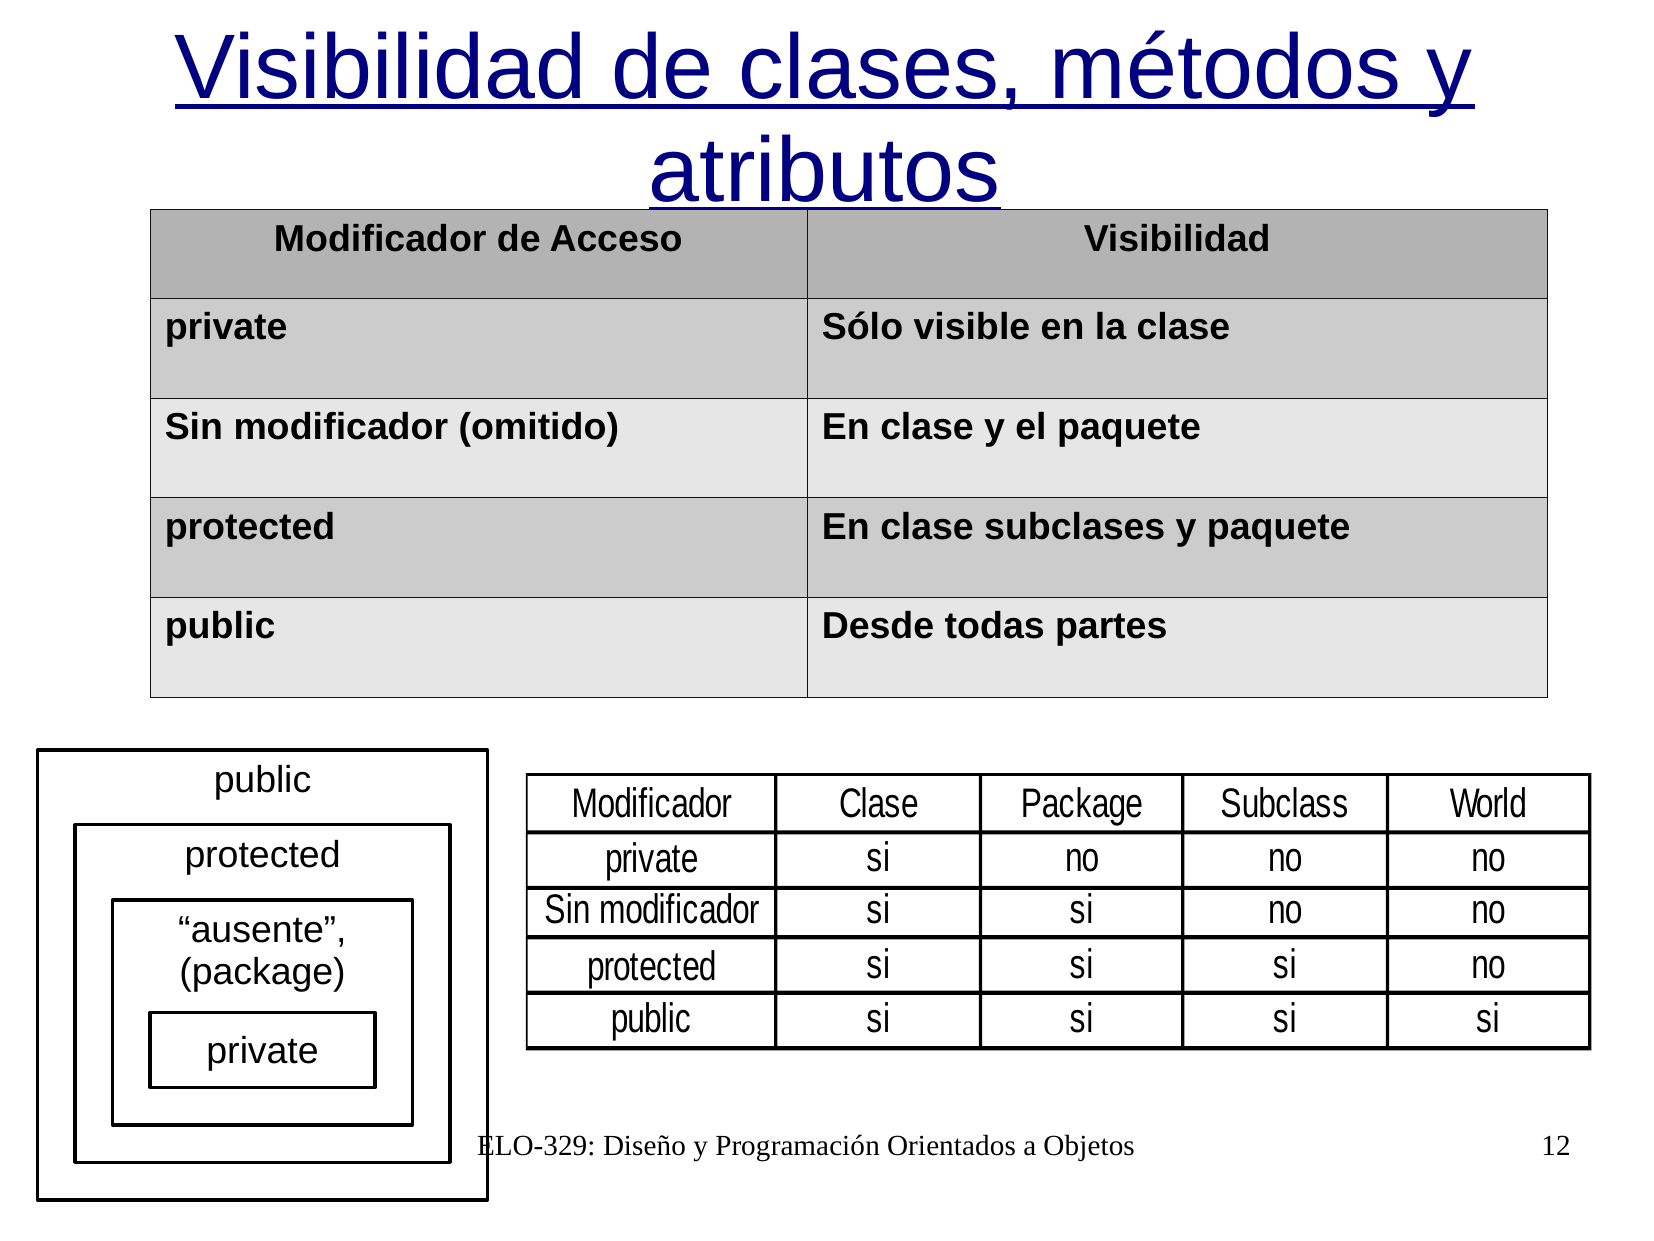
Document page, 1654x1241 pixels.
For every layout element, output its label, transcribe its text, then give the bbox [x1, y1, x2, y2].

table_cell En clase subclases y paquete [808, 498, 1547, 597]
table_cell En clase y el paquete [808, 399, 1547, 497]
chart [525, 773, 1593, 1052]
title Visibilidad de clases, métodos y atributos [37, 4, 1613, 233]
table_header Modificador de Acceso [151, 210, 807, 298]
table_header Visibilidad [808, 210, 1547, 298]
table_cell protected [151, 498, 807, 597]
table_cell public [151, 598, 807, 697]
table_cell private [151, 299, 807, 398]
table_cell Desde todas partes [808, 598, 1547, 697]
table_cell Sólo visible en la clase [808, 299, 1547, 398]
text_box public [37, 750, 488, 1201]
table_cell Sin modificador (omitido) [151, 399, 807, 497]
